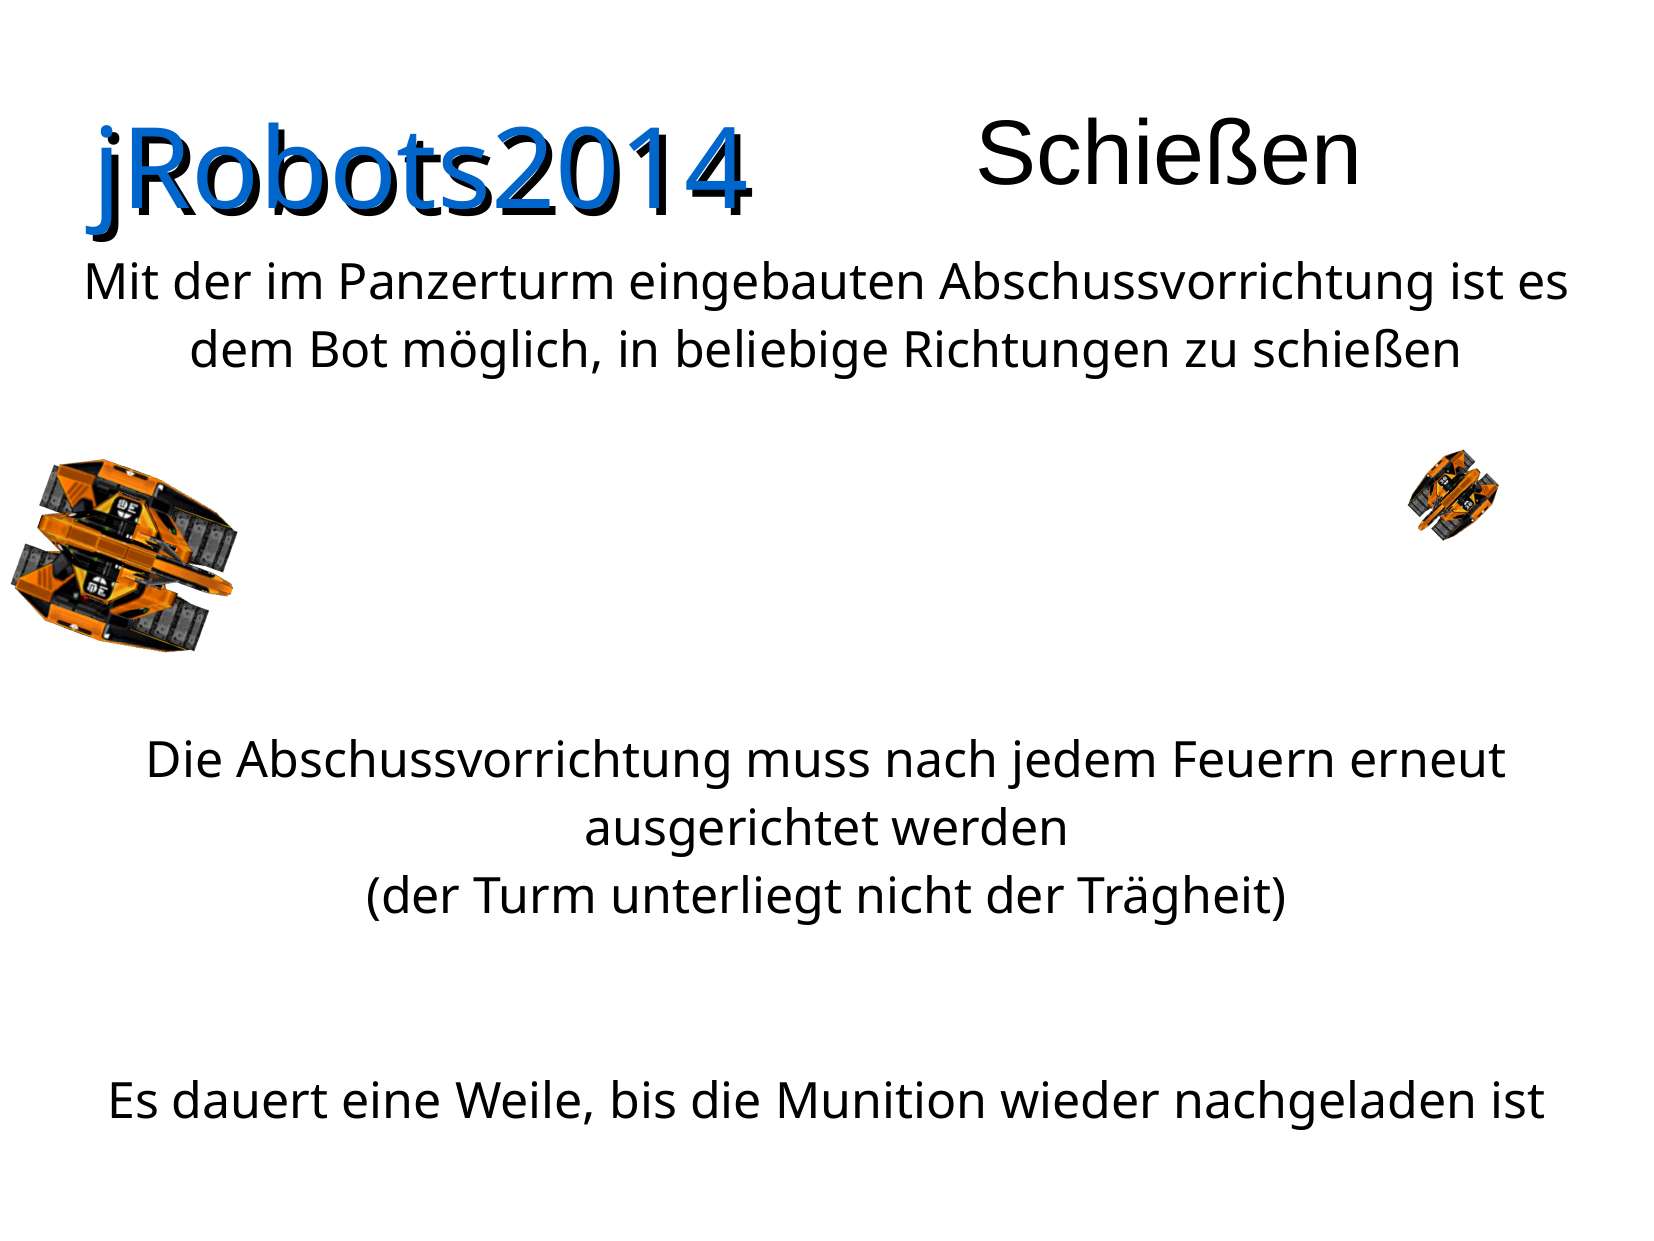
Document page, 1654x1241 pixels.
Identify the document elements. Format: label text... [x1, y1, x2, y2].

title Schießen [767, 49, 1571, 257]
picture [0, 442, 251, 674]
subtitle Mit der im Panzerturm eingebauten Abschussvorrichtung ist es dem Bot möglich, in beliebige Richtungen zu schießen Die Abschussvorrichtung muss nach jedem Feuern erneut ausgerichtet werden (der Turm unterliegt nicht der Trägheit) Es dauert eine Weile, bis die Munition wieder nachgeladen ist [82, 257, 1571, 1190]
picture [1394, 442, 1506, 554]
